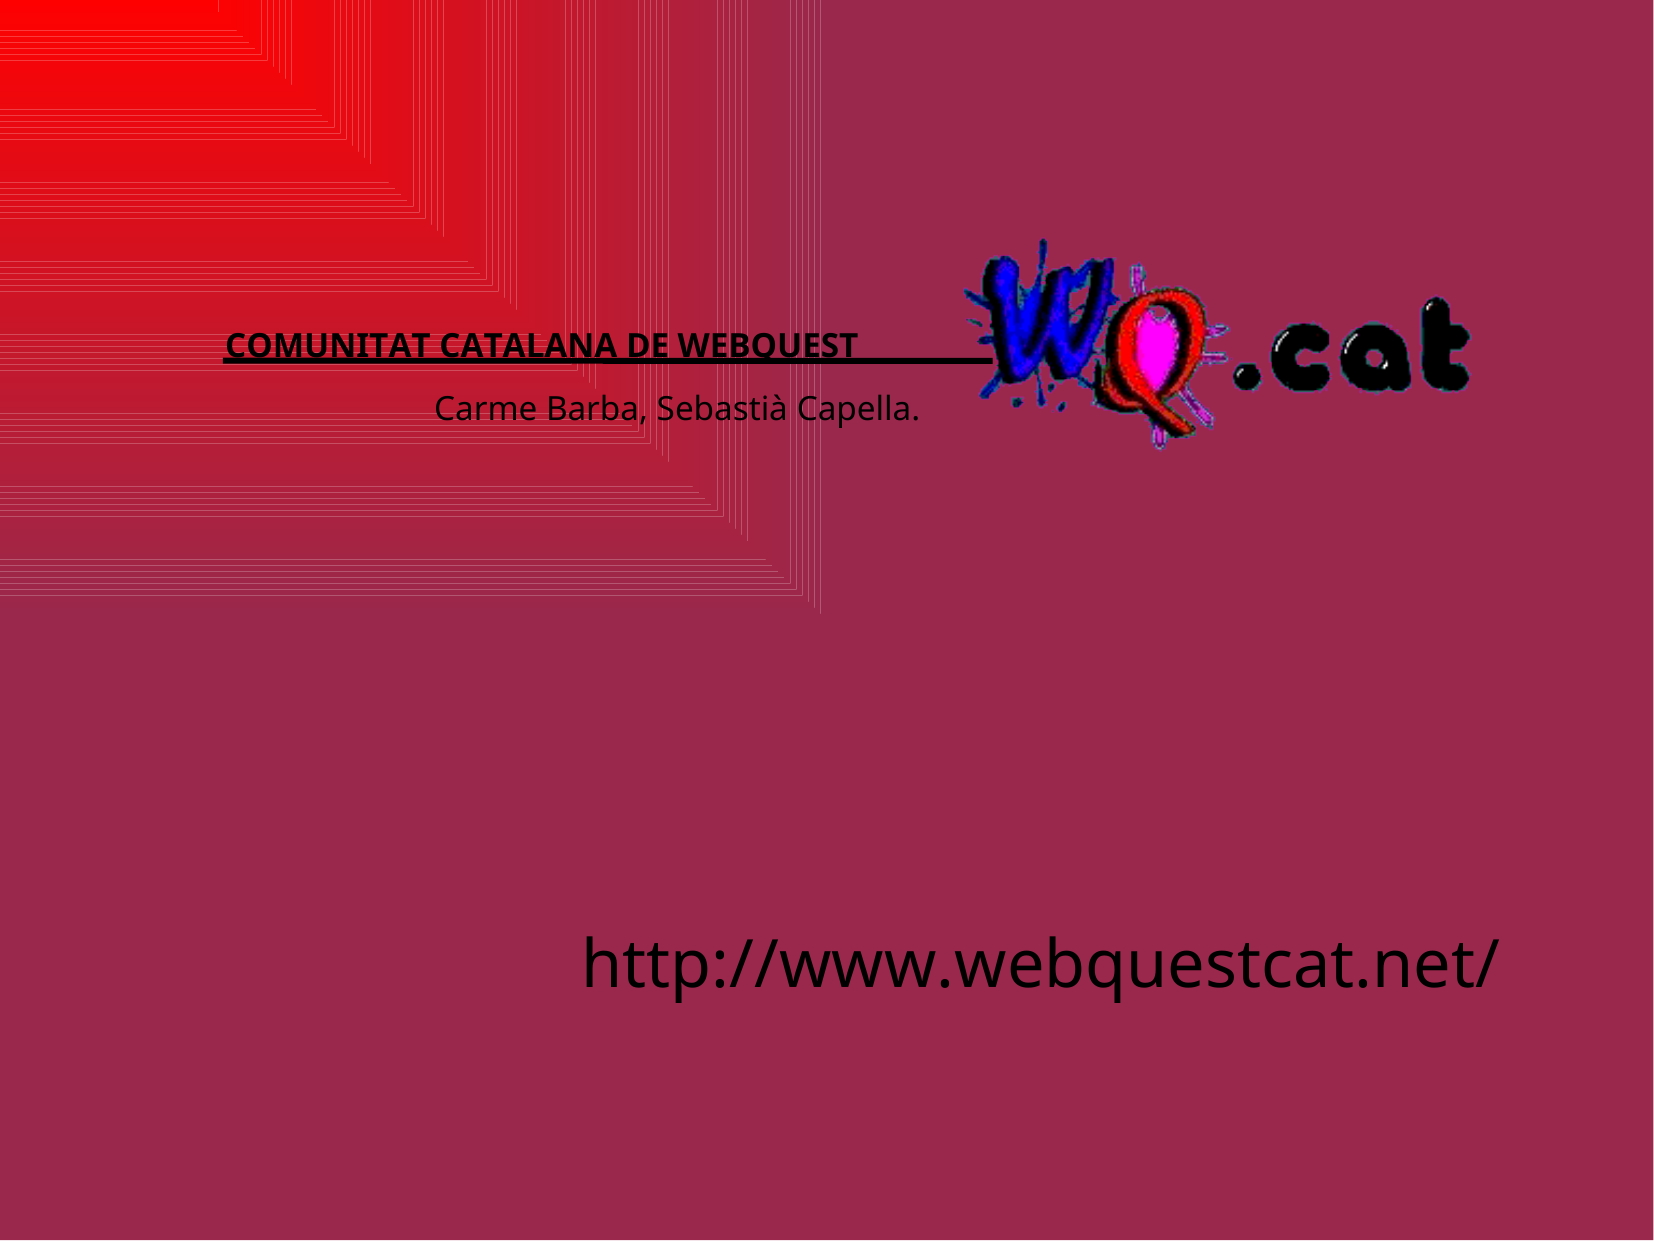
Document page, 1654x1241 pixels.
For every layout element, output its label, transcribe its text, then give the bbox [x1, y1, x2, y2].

text_box COMUNITAT CATALANA DE WEBQUEST [207, 314, 925, 368]
text_box Carme Barba, Sebastià Capella. [250, 376, 941, 430]
text_box http://www.webquestcat.net/ [581, 900, 1507, 1008]
picture [934, 206, 1526, 487]
